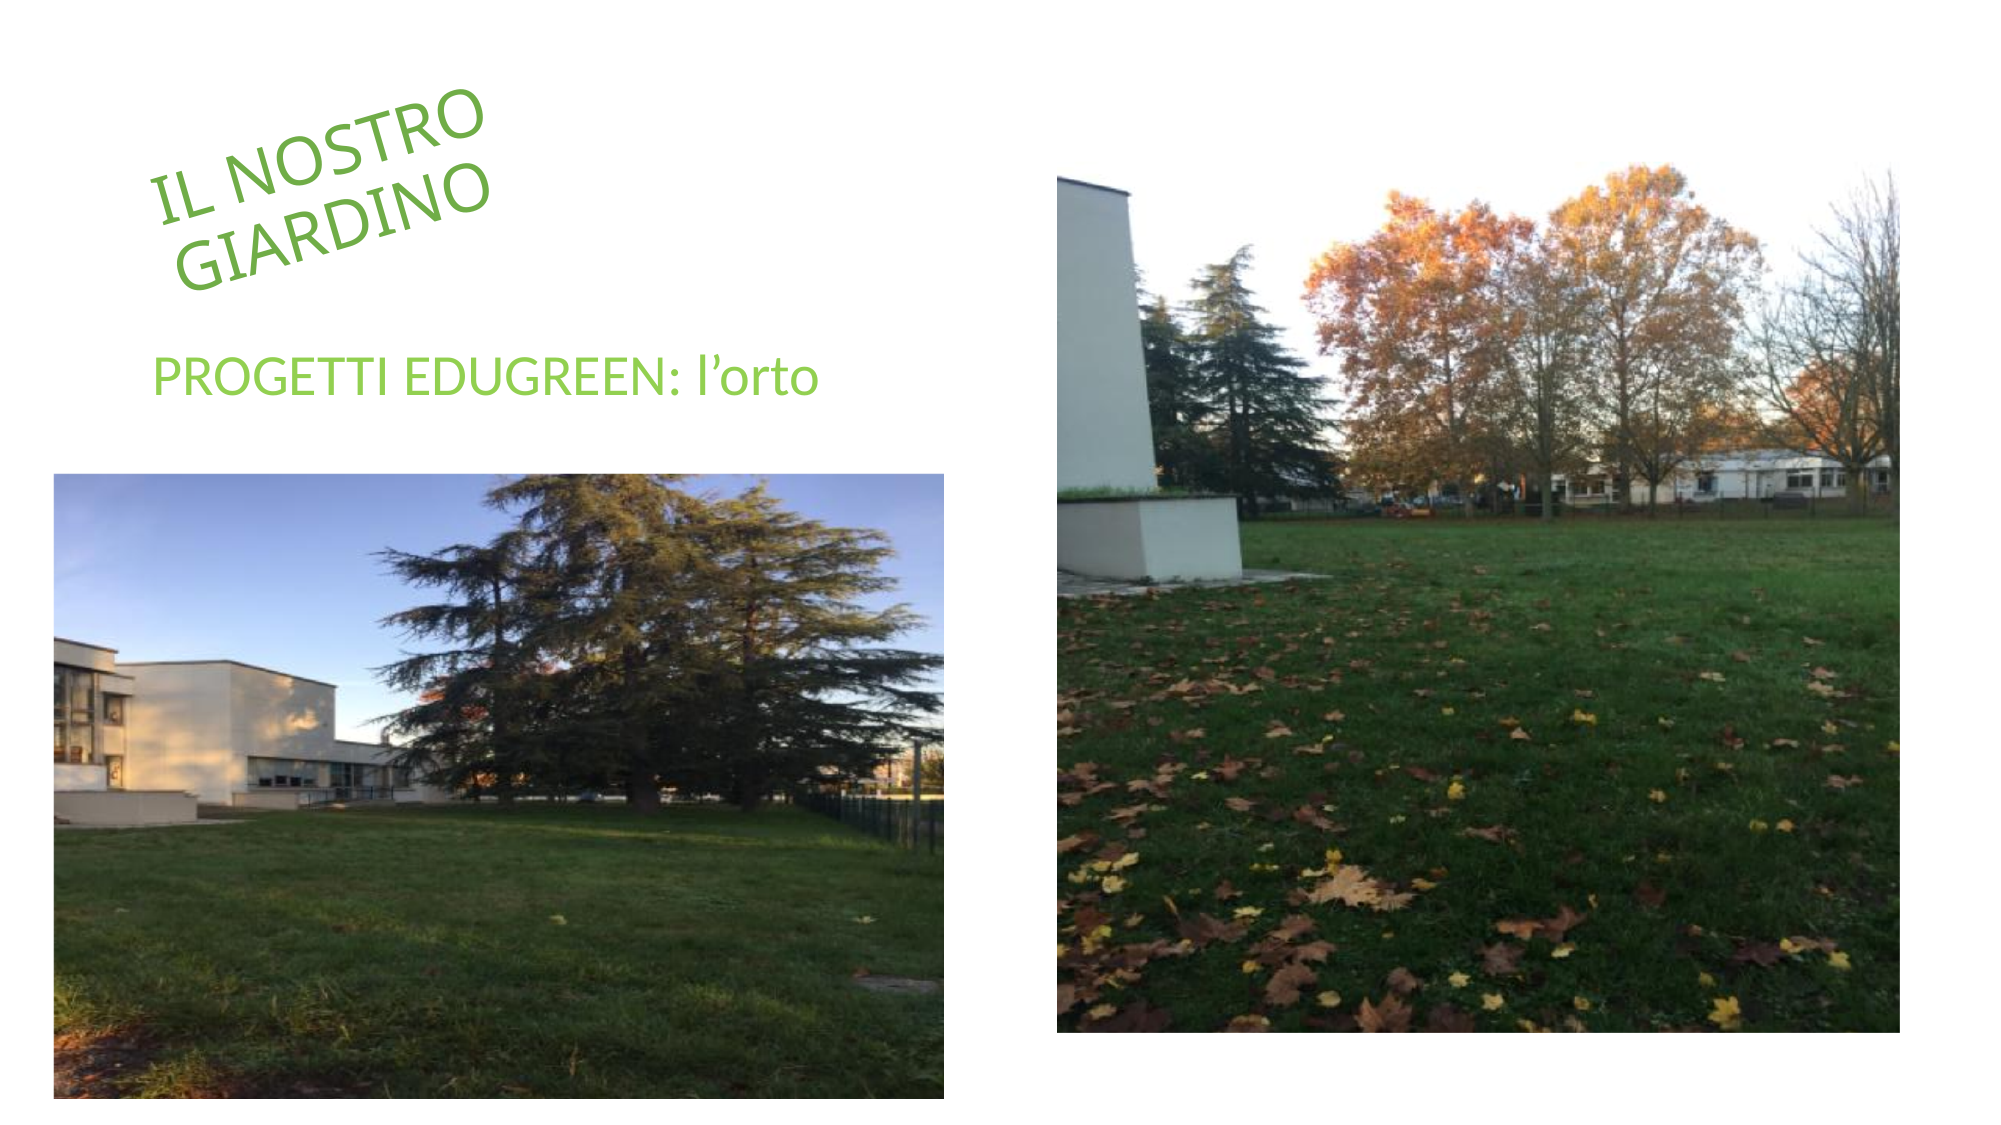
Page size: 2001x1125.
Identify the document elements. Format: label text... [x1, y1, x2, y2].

list PROGETTI EDUGREEN: l’orto [137, 337, 981, 446]
title IL NOSTRO GIARDINO [128, 0, 792, 319]
picture [1056, 161, 1900, 1033]
picture [53, 473, 944, 1099]
